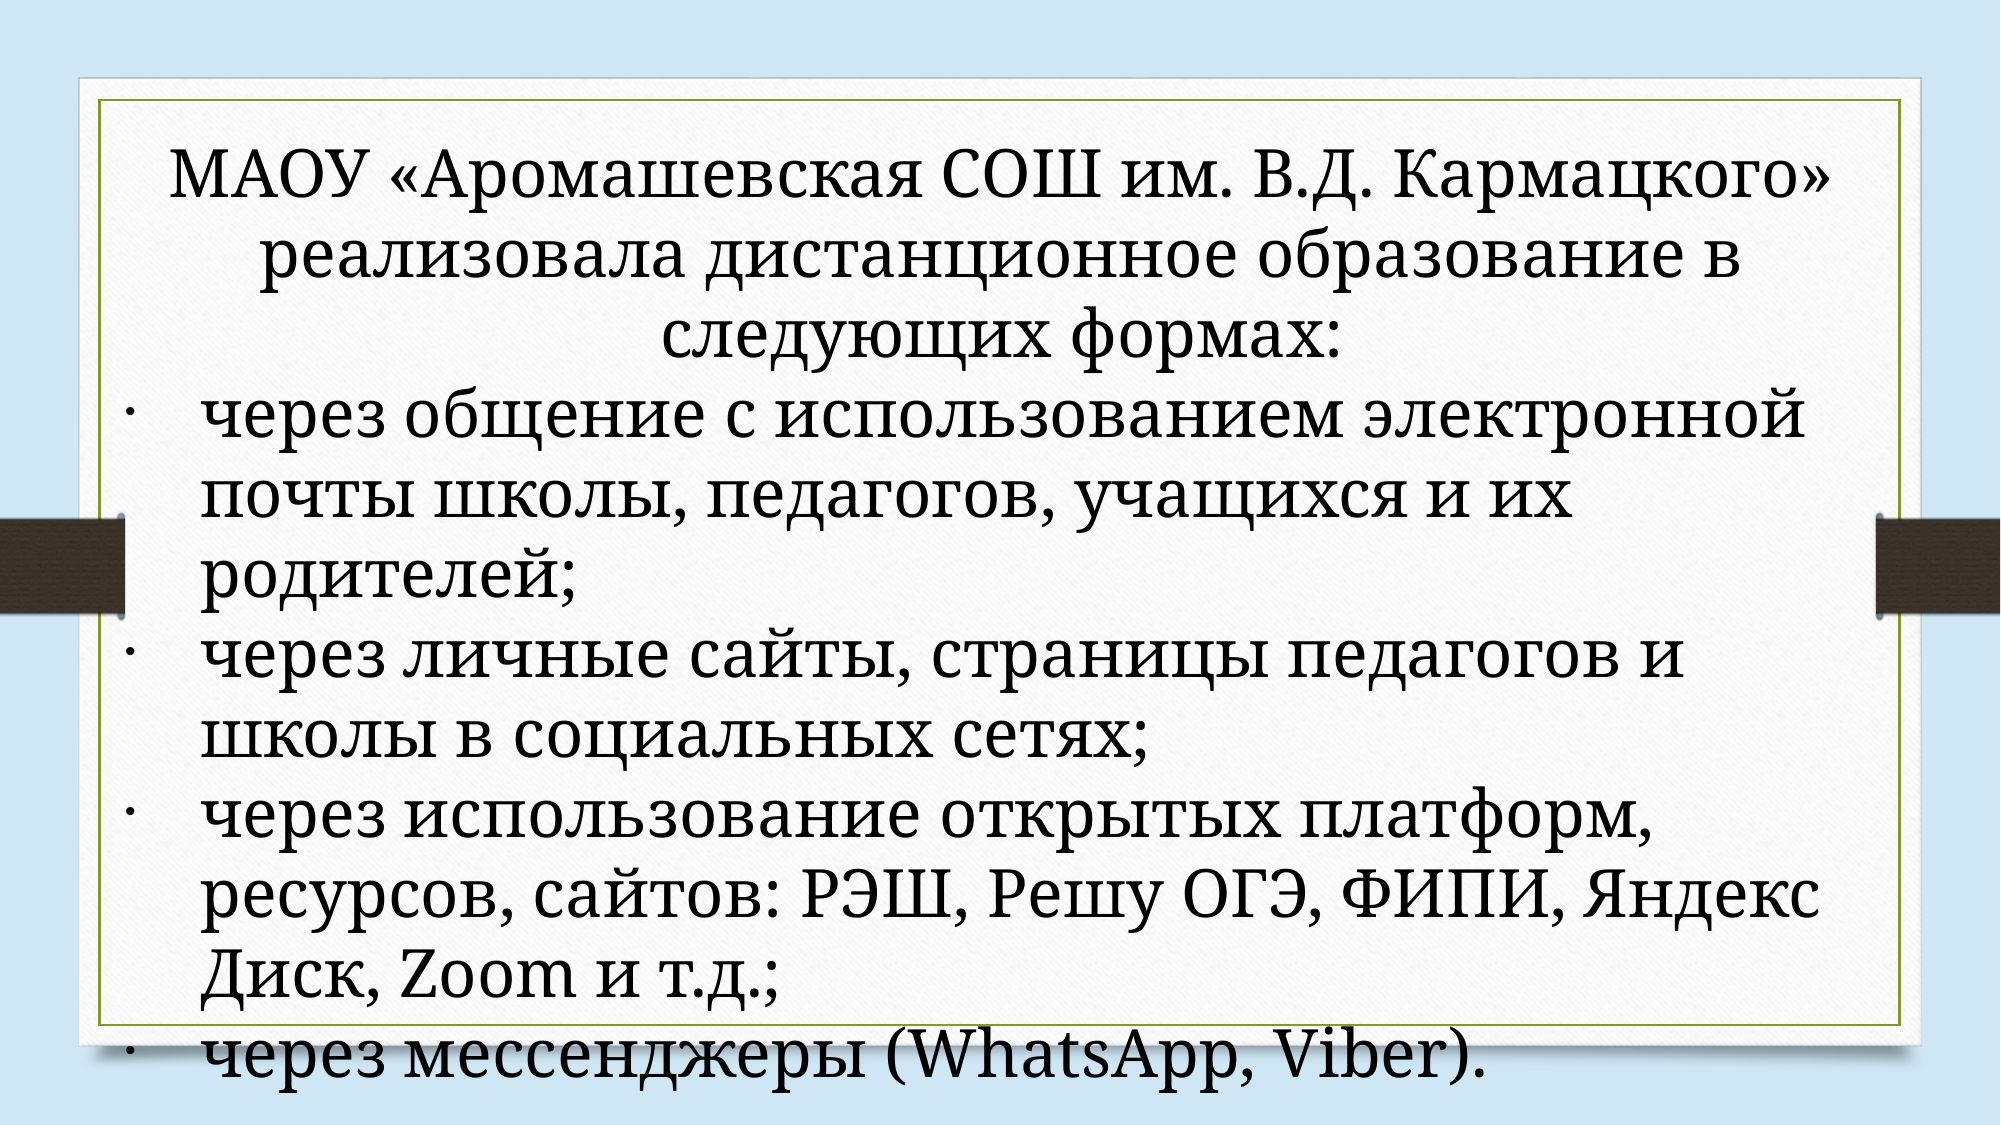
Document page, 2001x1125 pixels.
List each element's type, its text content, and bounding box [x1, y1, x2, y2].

picture [0, 0, 2001, 1125]
text_box МАОУ «Аромашевская СОШ им. В.Д. Кармацкого» реализовала дистанционное образование в следующих формах: через общение с использованием электронной почты школы, педагогов, учащихся и их родителей; через личные сайты, страницы педагогов и школы в социальных сетях; через использование открытых платформ, ресурсов, сайтов: РЭШ, Решу ОГЭ, ФИПИ, Яндекс Диск, Zoom и т.д.; через мессенджеры (WhatsApp, Viber). [110, 123, 1894, 1125]
